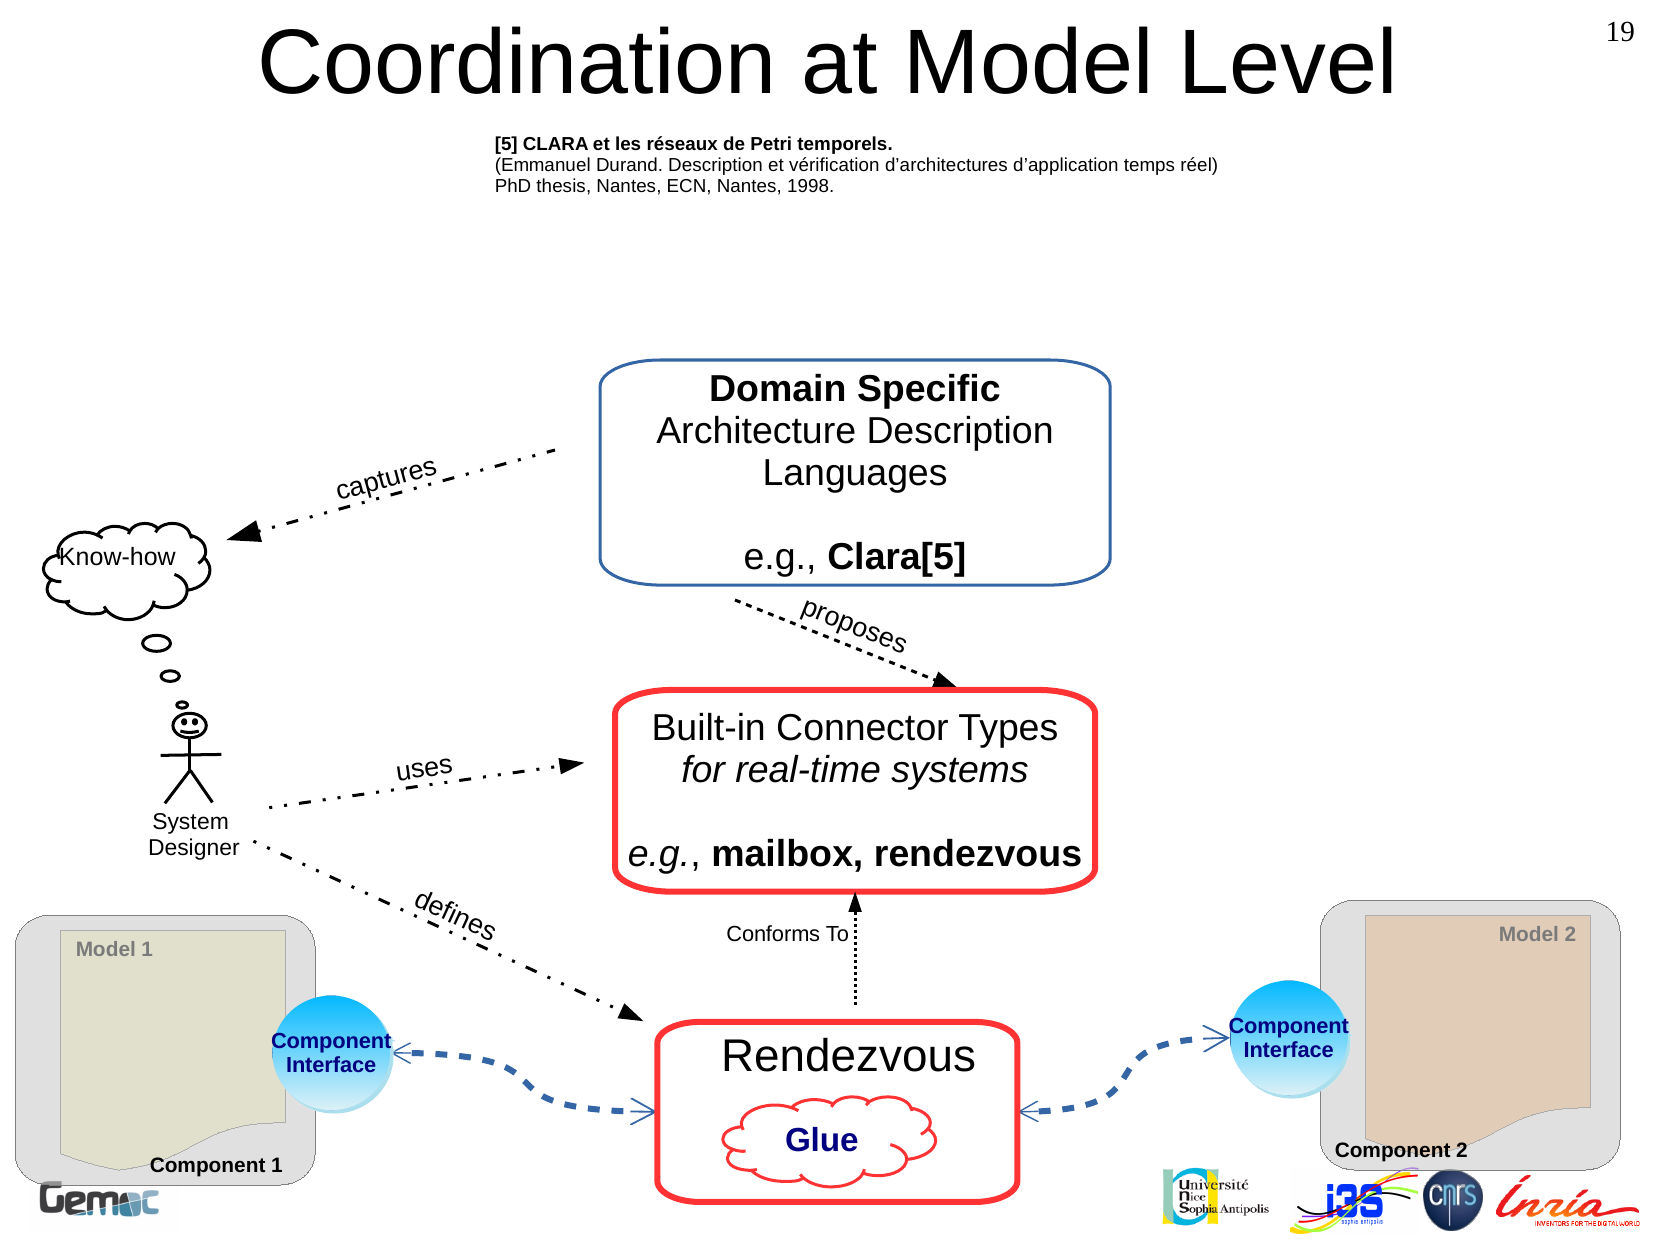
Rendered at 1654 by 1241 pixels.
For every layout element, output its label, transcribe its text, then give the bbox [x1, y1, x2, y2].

text_box [172, 713, 207, 738]
text_box Component Interface [272, 995, 391, 1111]
title Coordination at Model Level [84, 0, 1573, 166]
text_box Conforms To [711, 913, 930, 961]
text_box Rendezvous [706, 1022, 1006, 1140]
picture [1137, 1150, 1647, 1241]
text_box Know-how [160, 670, 180, 682]
text_box [657, 1021, 1018, 1202]
text_box Know-how [43, 523, 210, 620]
text_box Glue [722, 1096, 936, 1187]
text_box [5] CLARA et les réseaux de Petri temporels. (Emmanuel Durand. Description et vérification d’architectures d’application temps réel) PhD thesis, Nantes, ECN, Nantes, 1998. [480, 166, 1363, 331]
text_box Domain Specific Architecture Description Languages e.g., Clara[5] [600, 360, 1111, 586]
text_box Component 1 [135, 1146, 301, 1209]
text_box [15, 915, 316, 1186]
text_box Component 2 [1320, 1130, 1486, 1193]
text_box [1320, 900, 1621, 1171]
text_box Built-in Connector Types for real-time systems e.g., mailbox, rendezvous [615, 689, 1096, 892]
text_box Component Interface [1230, 980, 1348, 1096]
text_box Know-how [142, 635, 171, 652]
text_box System Designer [92, 773, 296, 869]
